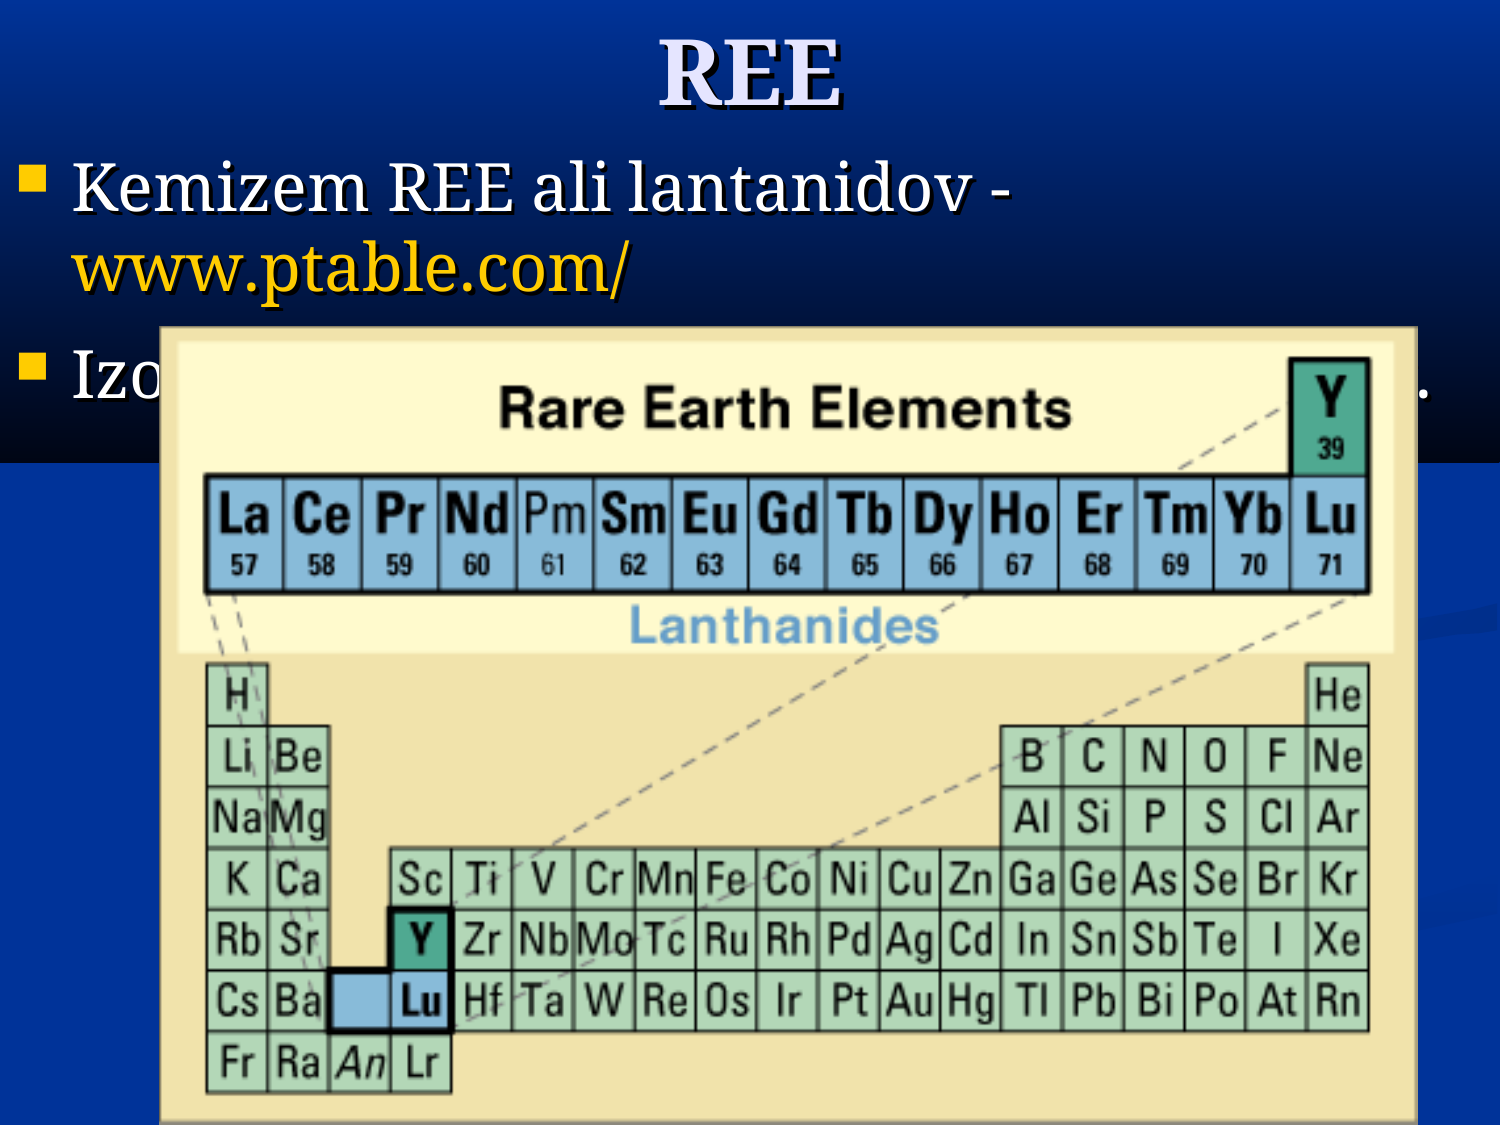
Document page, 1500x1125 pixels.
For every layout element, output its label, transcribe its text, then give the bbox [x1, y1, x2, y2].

picture [159, 326, 1418, 1125]
title REE [75, 0, 1426, 137]
list Kemizem REE ali lantanidov - www.ptable.com/ Izolirane iz redkih, neobičajnih mineralov. [0, 137, 1500, 427]
